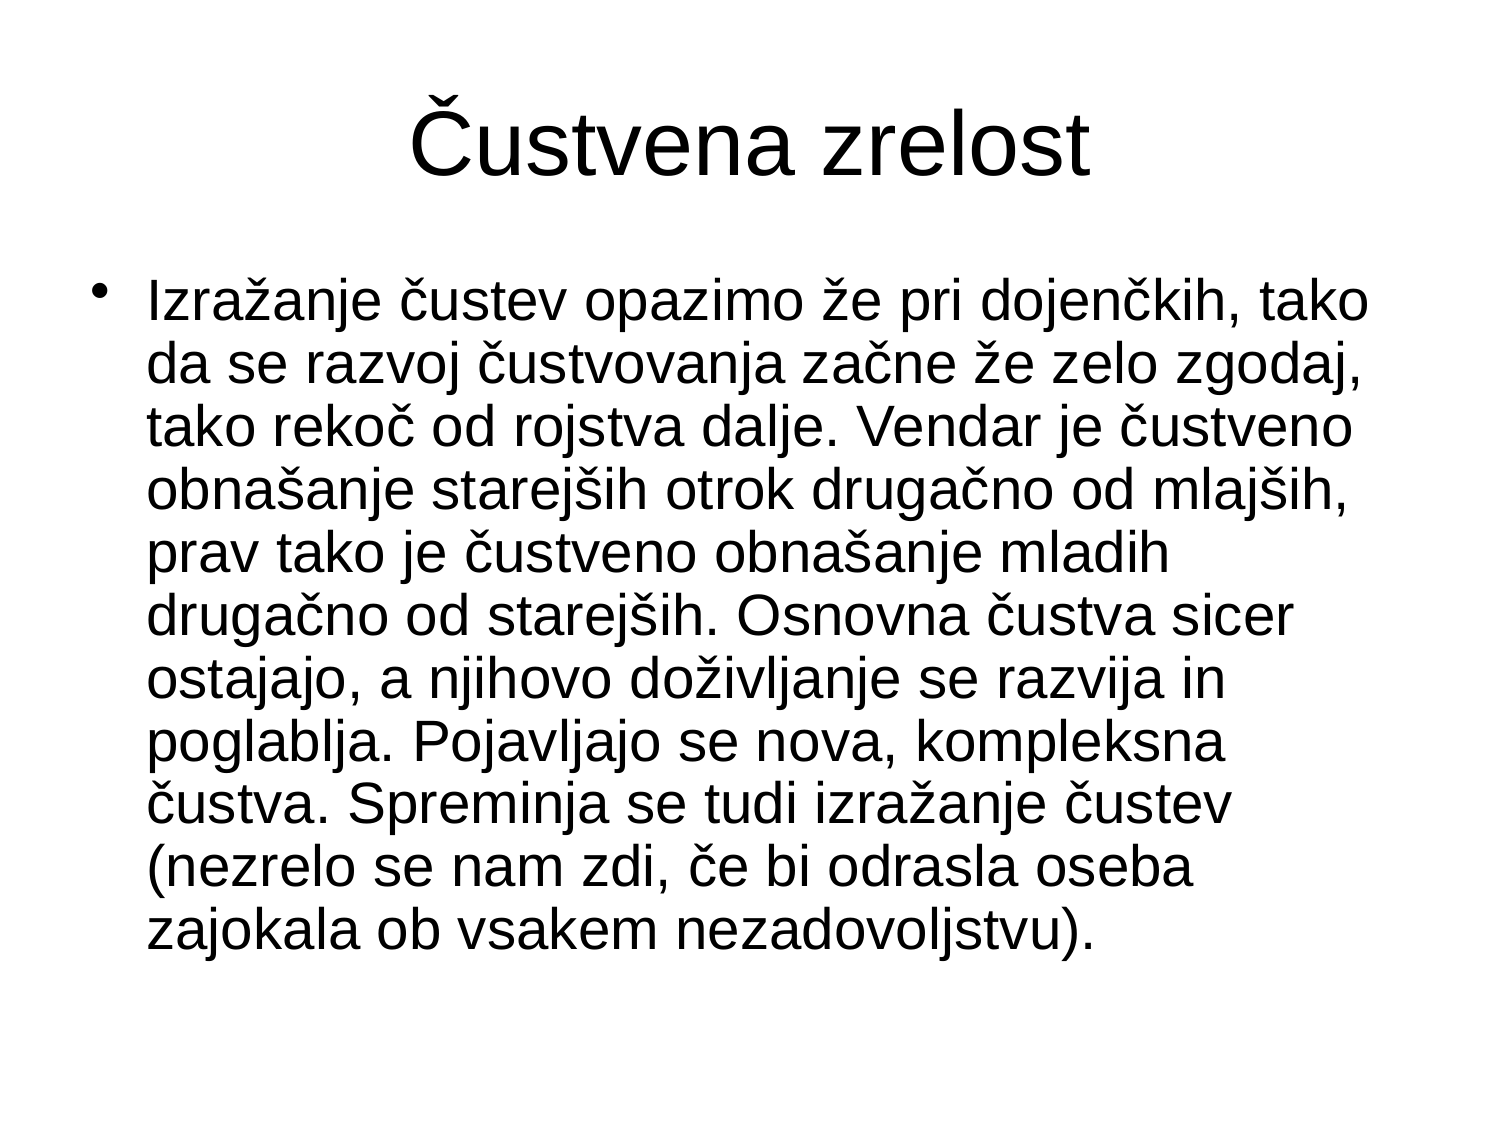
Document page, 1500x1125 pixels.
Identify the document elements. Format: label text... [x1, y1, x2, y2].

title Čustvena zrelost [75, 45, 1425, 233]
list Izražanje čustev opazimo že pri dojenčkih, tako da se razvoj čustvovanja začne že zelo zgodaj, tako rekoč od rojstva dalje. Vendar je čustveno obnašanje starejših otrok drugačno od mlajših, prav tako je čustveno obnašanje mladih drugačno od starejših. Osnovna čustva sicer ostajajo, a njihovo doživljanje se razvija in poglablja. Pojavljajo se nova, kompleksna čustva. Spreminja se tudi izražanje čustev (nezrelo se nam zdi, če bi odrasla oseba zajokala ob vsakem nezadovoljstvu). [75, 262, 1425, 1005]
